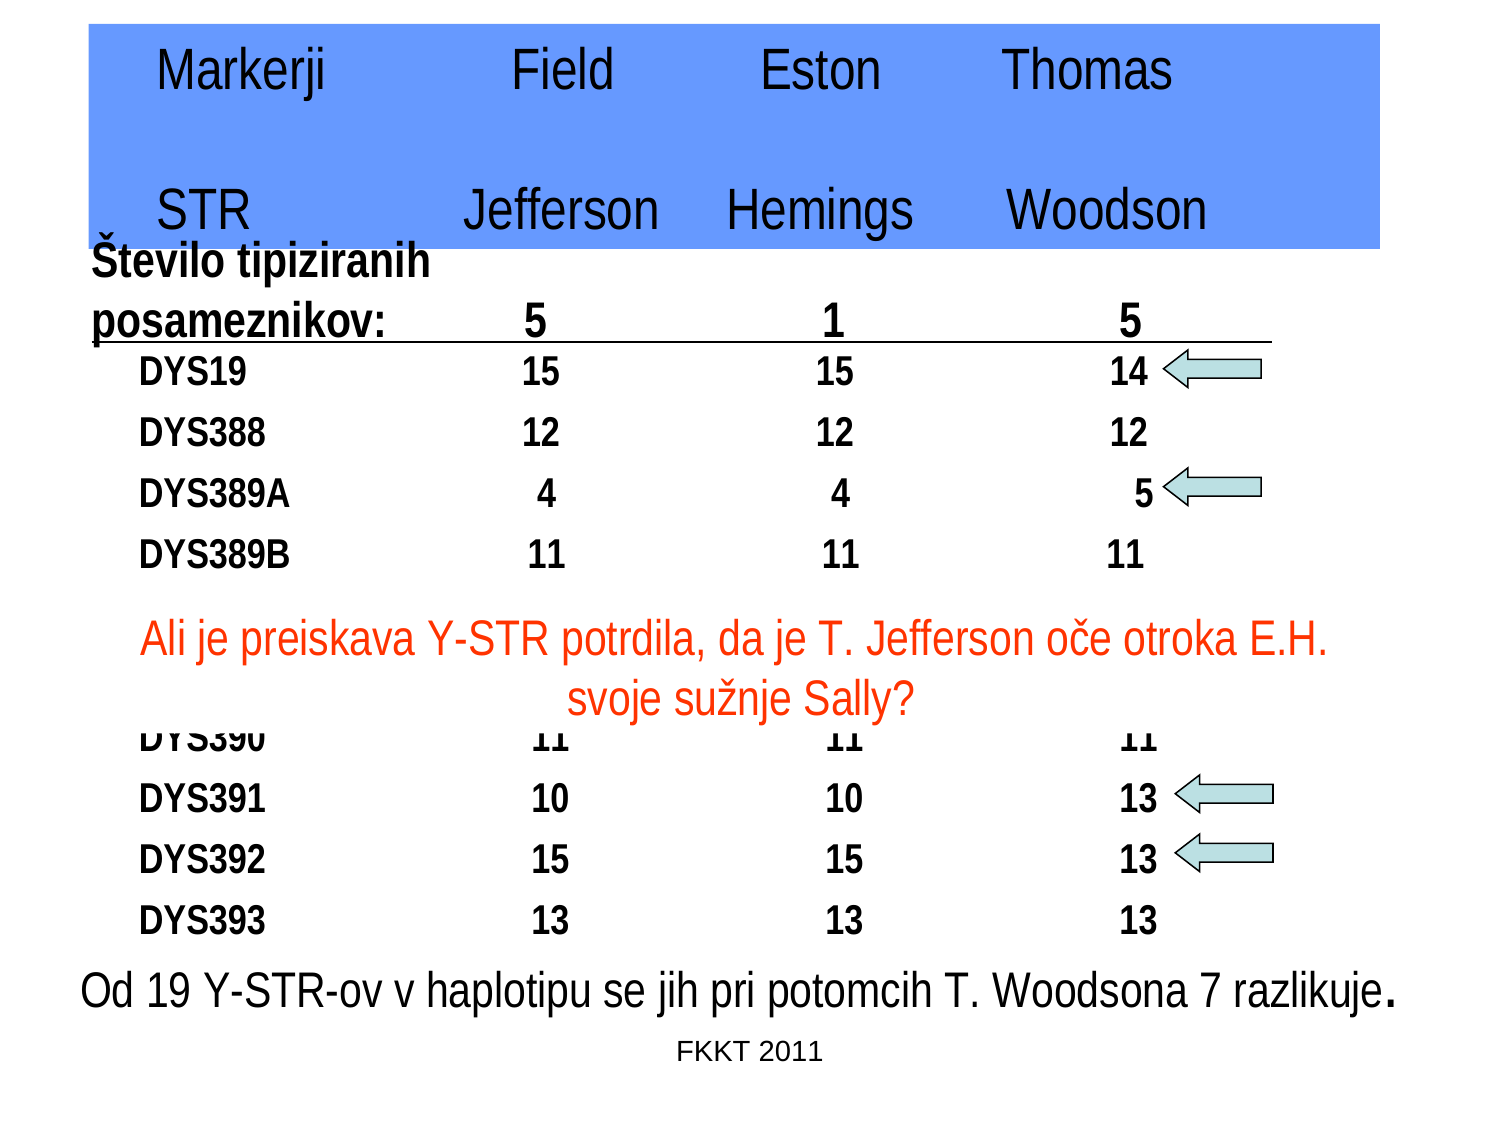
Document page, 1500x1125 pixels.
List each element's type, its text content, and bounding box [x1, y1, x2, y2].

text_box [1163, 349, 1262, 388]
text_box FKKT 2011 [512, 1026, 988, 1103]
text_box [1175, 774, 1273, 813]
text_box Od 19 Y-STR-ov v haplotipu se jih pri potomcih T. Woodsona 7 razlikuje. [65, 949, 1412, 1026]
text_box Število tipiziranih posameznikov: 5 1 5 [76, 219, 1377, 356]
title Markerji Field Eston Thomas STR Jefferson Hemings Woodson [88, 23, 1380, 249]
text_box Ali je preiskava Y-STR potrdila, da je T. Jefferson oče otroka E.H. svoje sužnje Sally? [126, 597, 1357, 734]
text_box [1175, 834, 1273, 872]
text_box DYS19 15 15 14 DYS388 12 12 12 DYS389A 4 4 5 DYS389B 11 11 11 DYS389C 3 3 3 DYS389D 9 9 10 DYS390 11 11 11 DYS391 10 10 13 DYS392 15 15 13 DYS393 13 13 13 [123, 349, 1390, 949]
text_box [1163, 467, 1262, 506]
